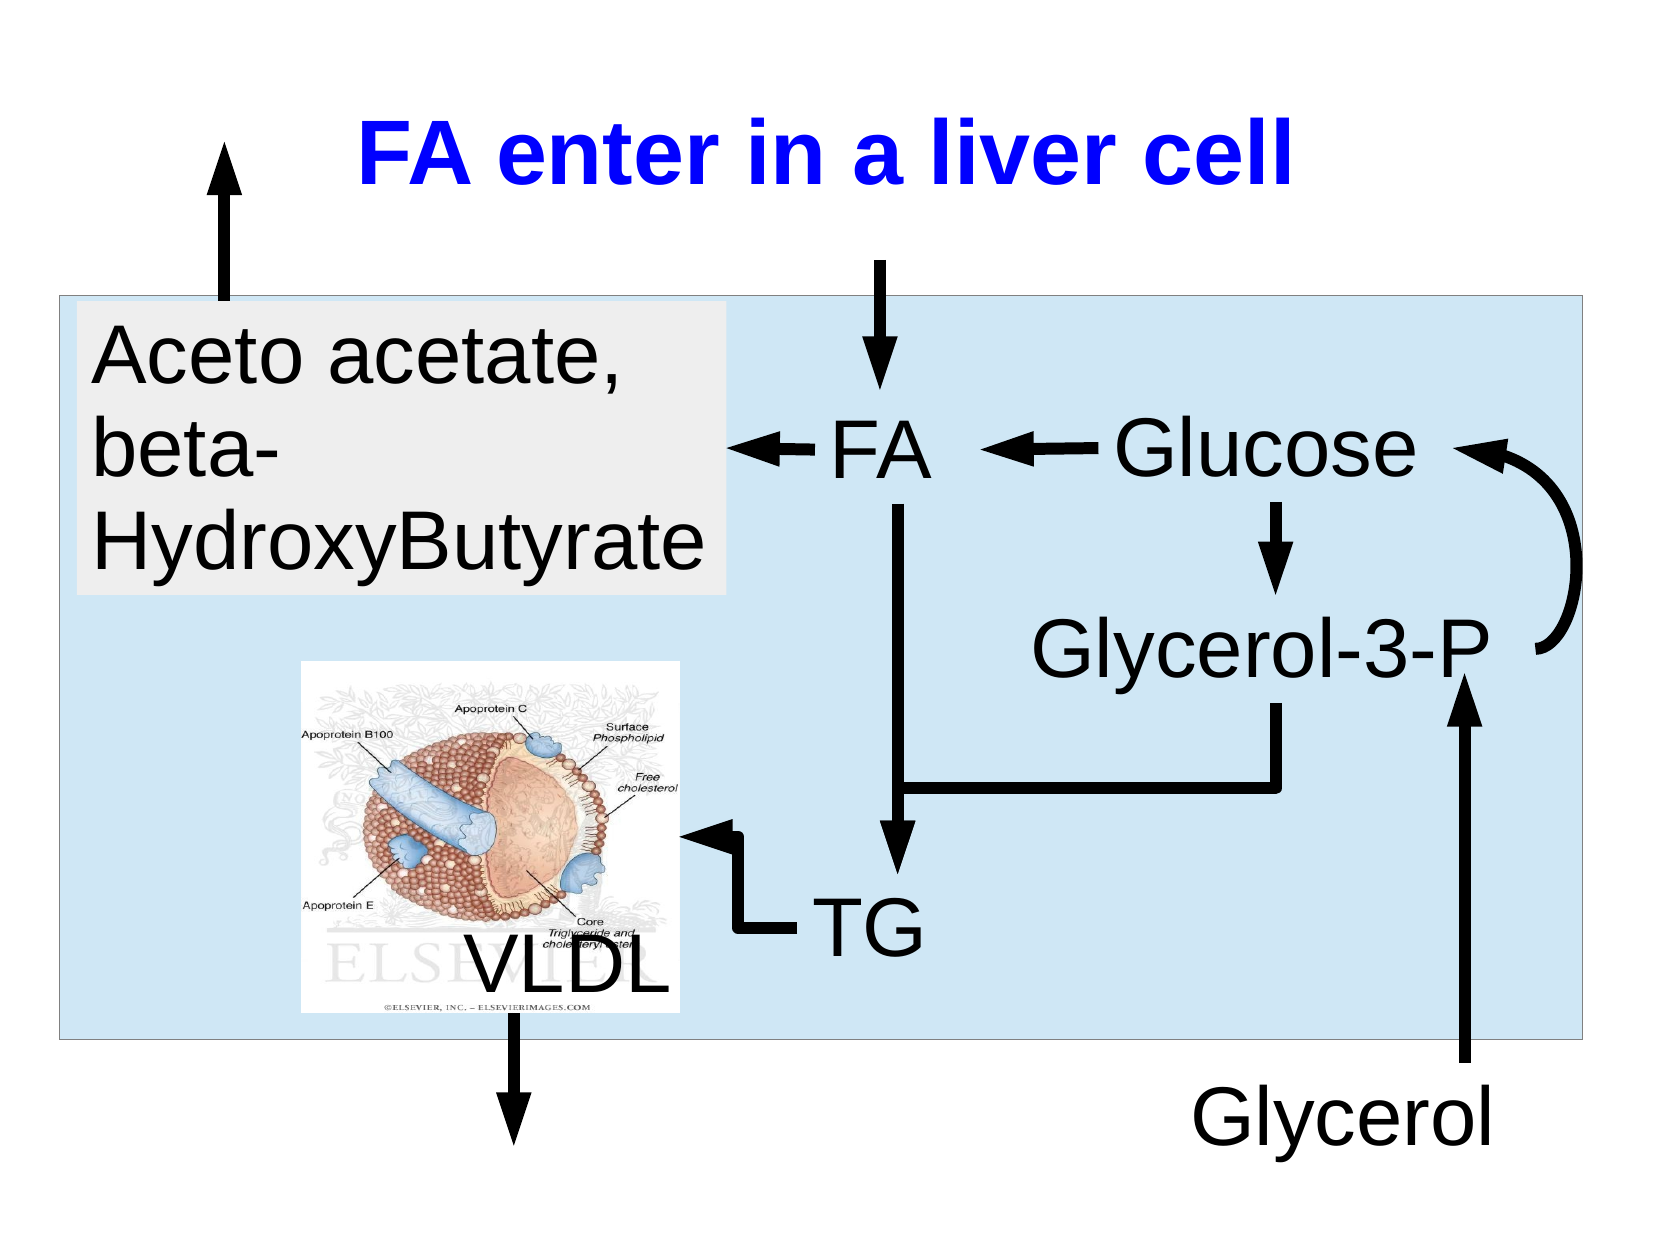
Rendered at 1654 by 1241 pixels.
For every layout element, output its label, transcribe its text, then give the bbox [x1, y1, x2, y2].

text_box Glucose [1098, 394, 1453, 502]
title FA enter in a liver cell [82, 49, 1571, 257]
text_box [680, 838, 732, 909]
text_box TG [797, 874, 999, 982]
text_box [520, 703, 1459, 1040]
text_box [904, 451, 1274, 782]
text_box VLDL [448, 909, 745, 1018]
picture [301, 661, 680, 1013]
text_box Glycerol-3-P [1015, 594, 1536, 703]
text_box Aceto acetate, beta-HydroxyButyrate [76, 301, 727, 595]
text_box [230, 295, 1583, 553]
text_box [59, 295, 897, 1040]
text_box [1471, 579, 1583, 1040]
text_box [1277, 449, 1570, 642]
text_box FA [814, 395, 981, 504]
text_box Glycerol [1175, 1062, 1530, 1171]
